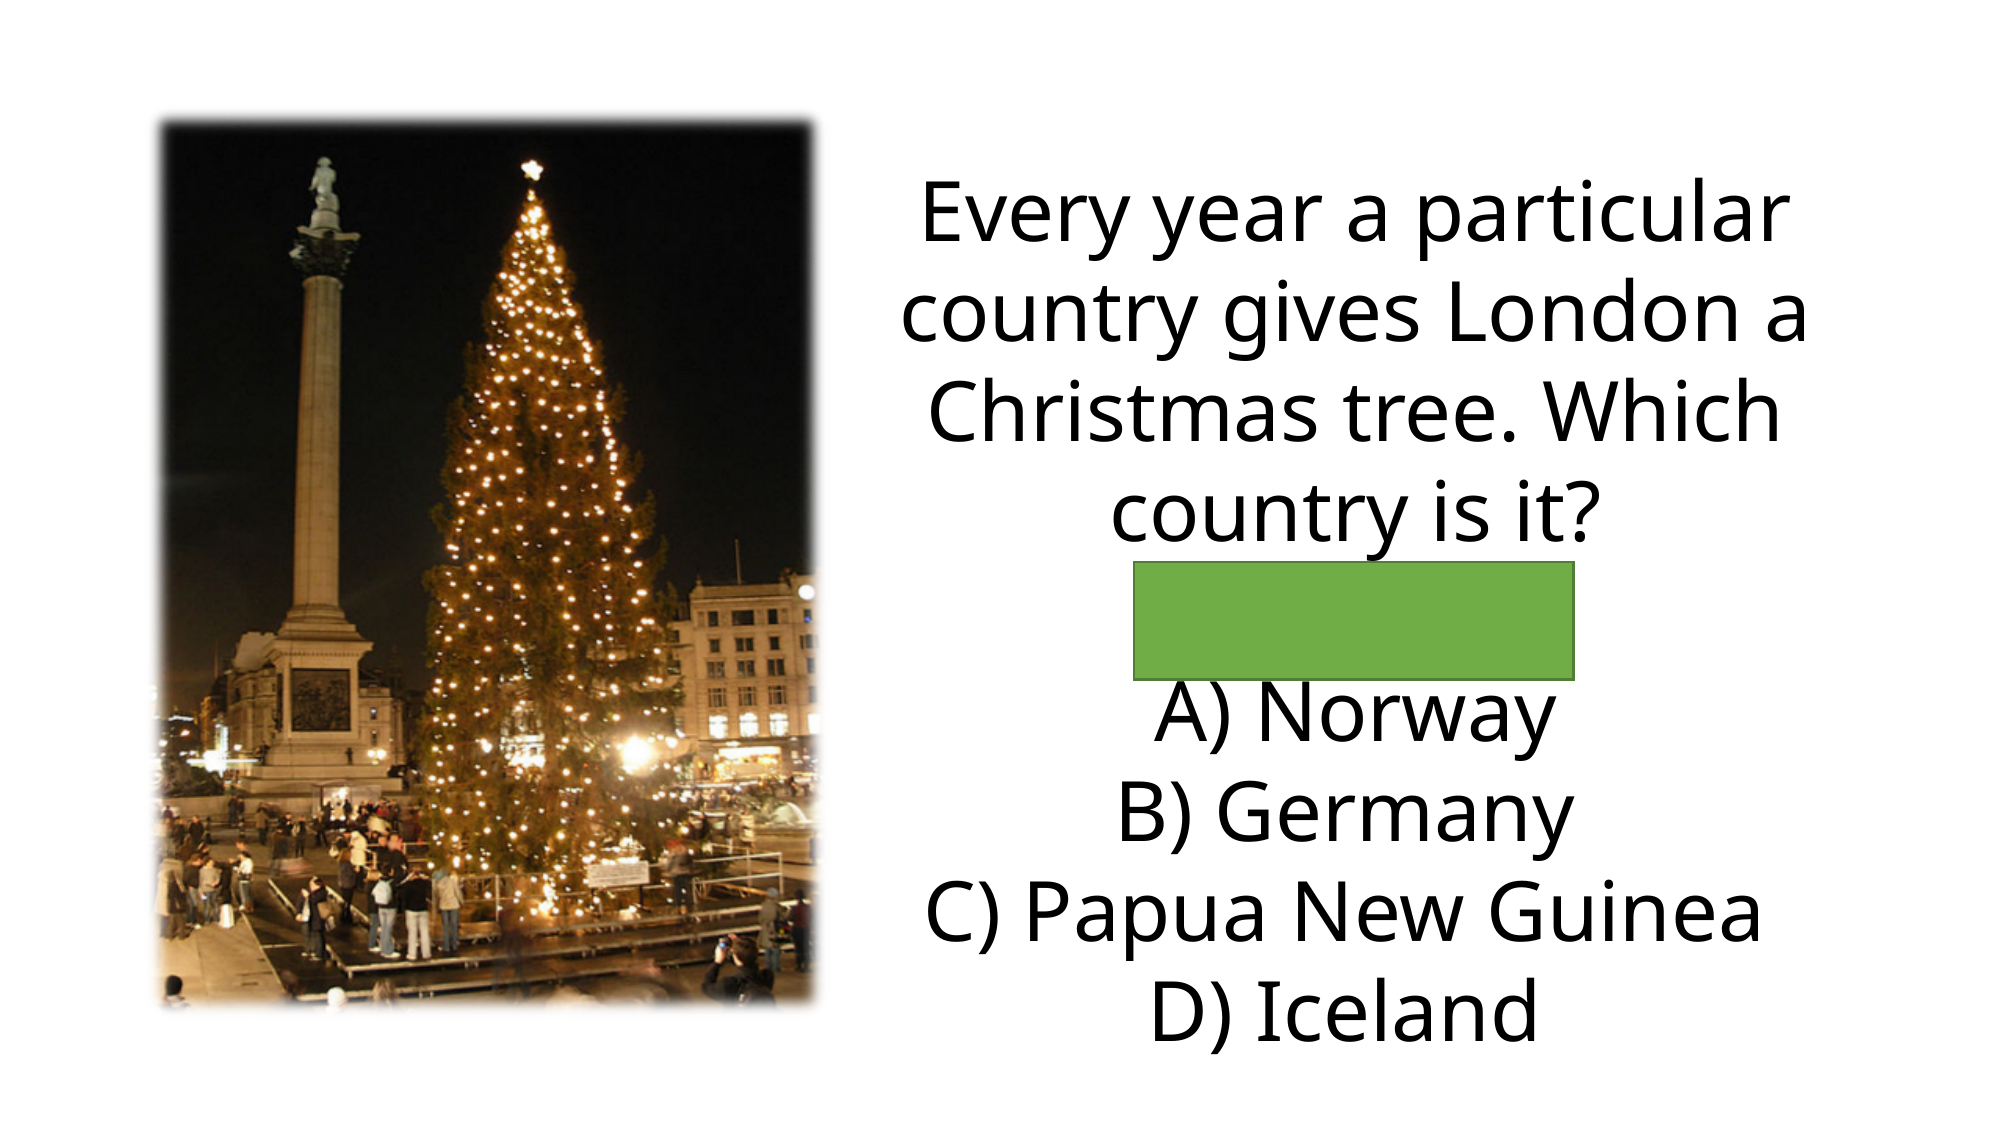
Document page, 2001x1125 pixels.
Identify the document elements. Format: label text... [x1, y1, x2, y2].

picture [144, 104, 830, 1021]
text_box Every year a particular country gives London a Christmas tree. Which country is it? Norway Germany Papua New Guinea Iceland [855, 151, 1856, 974]
